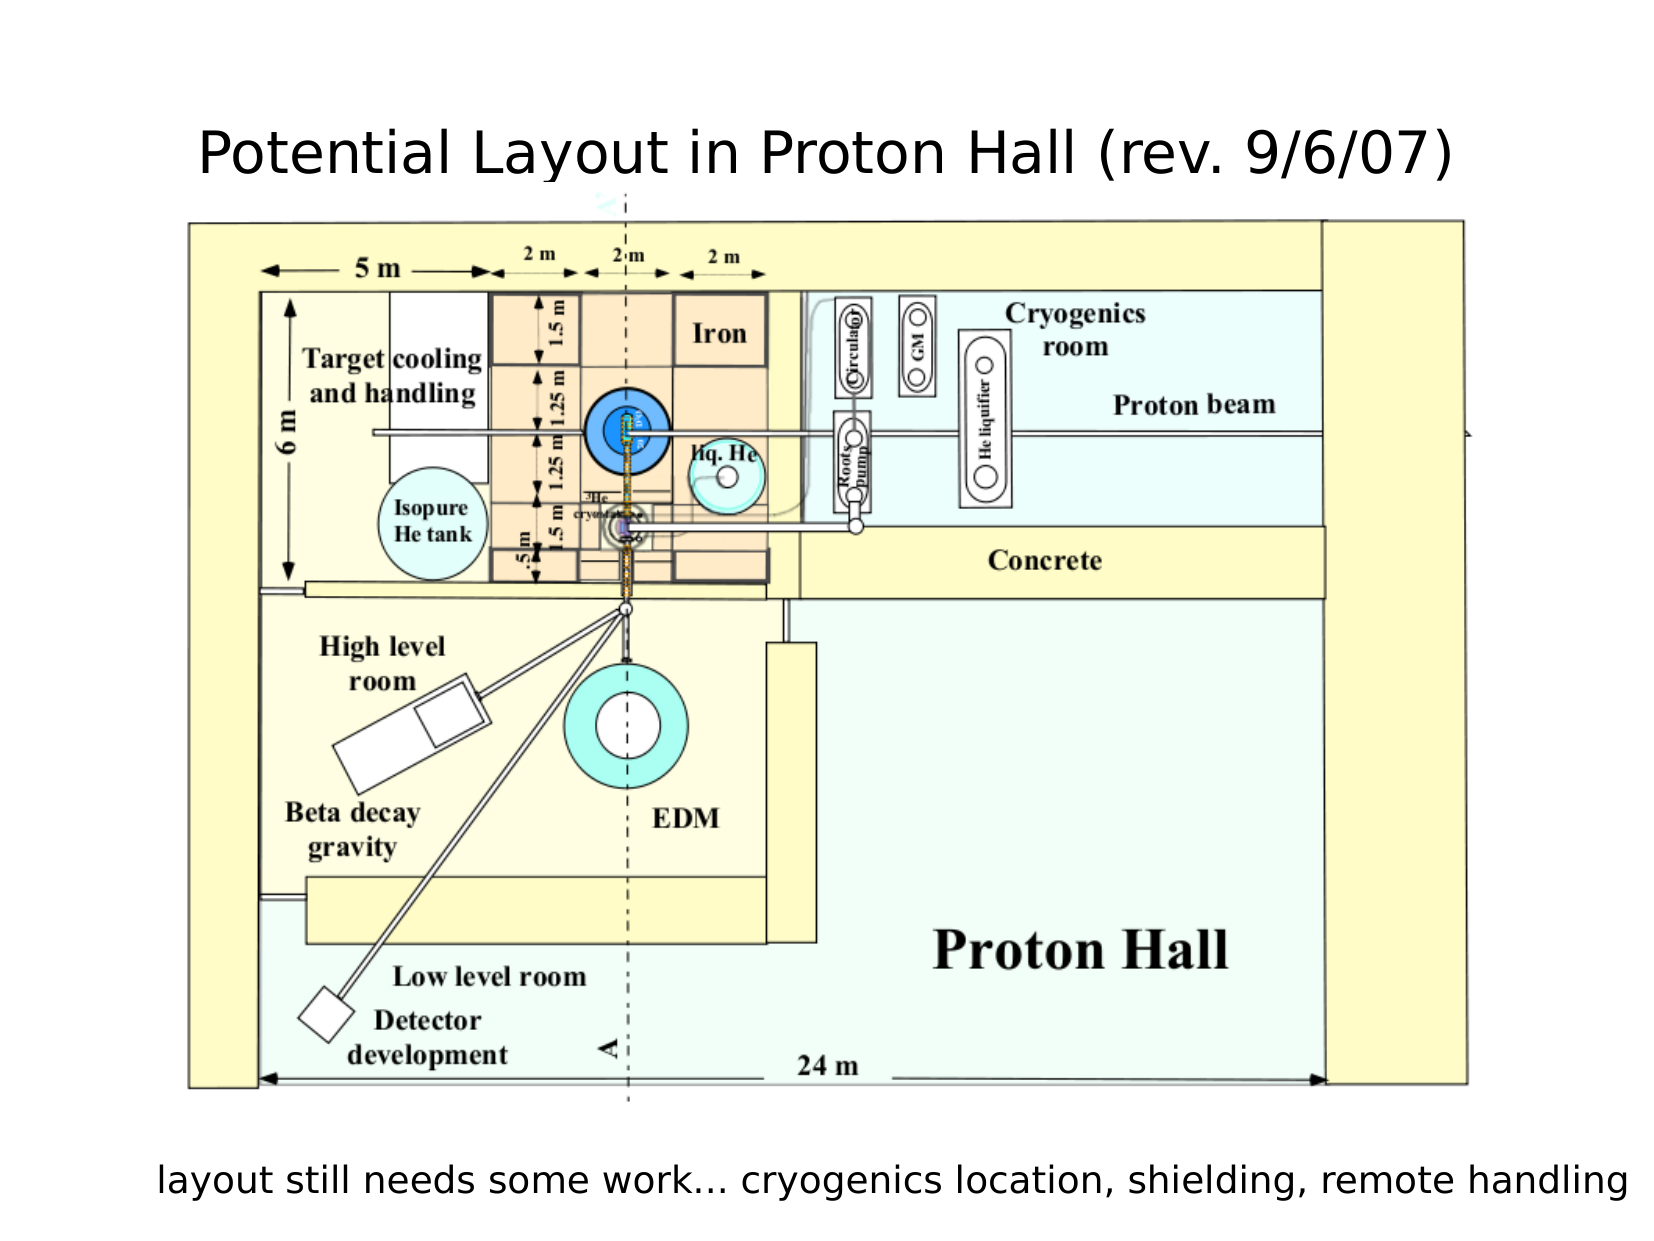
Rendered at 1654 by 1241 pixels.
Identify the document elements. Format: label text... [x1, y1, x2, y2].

title Potential Layout in Proton Hall (rev. 9/6/07) [82, 56, 1571, 250]
picture [147, 182, 1488, 1141]
text_box layout still needs some work... cryogenics location, shielding, remote handling [141, 1151, 1616, 1210]
